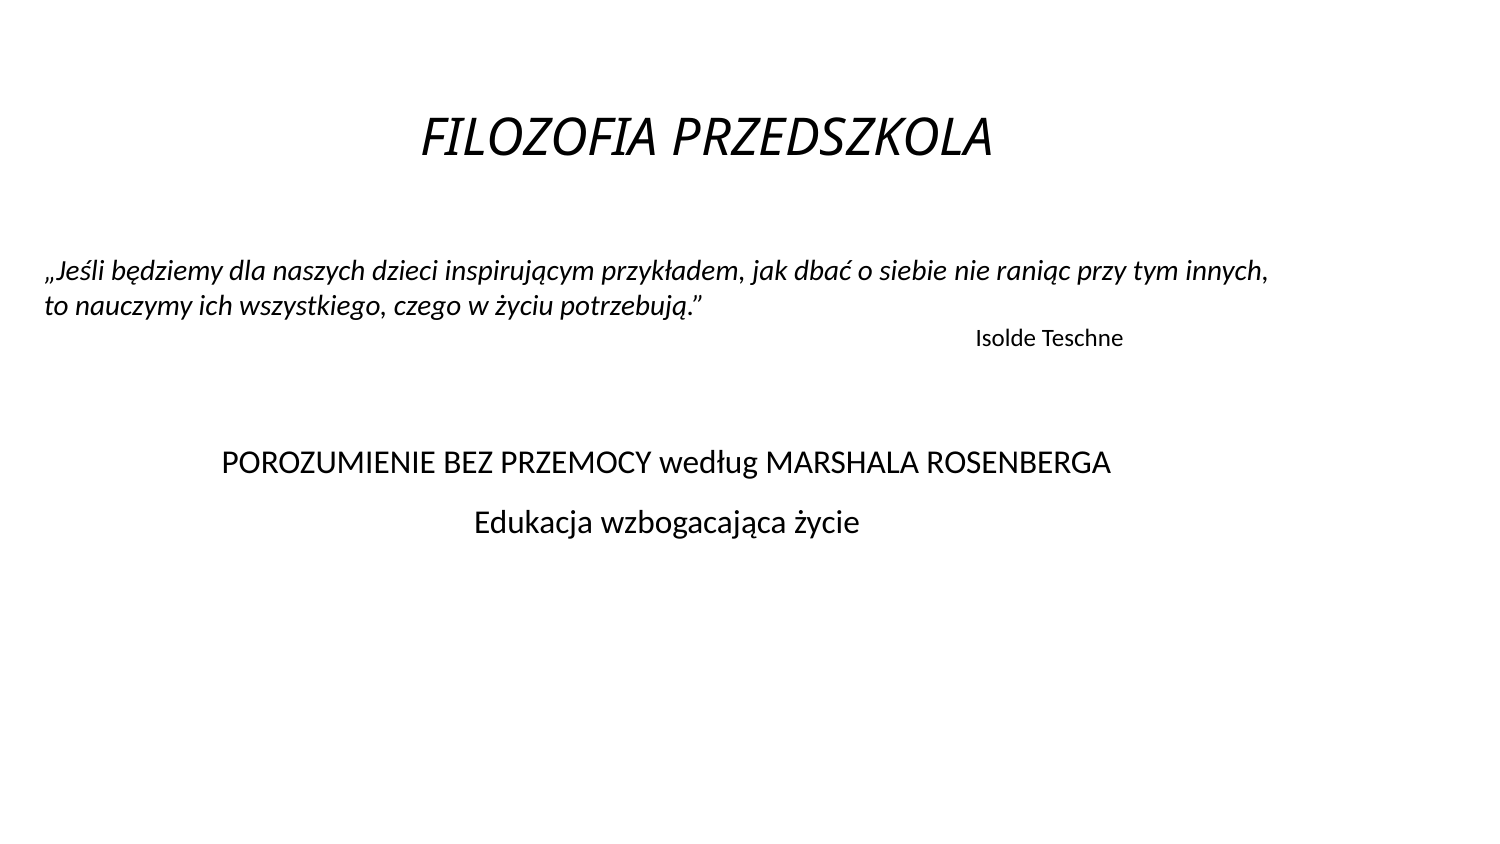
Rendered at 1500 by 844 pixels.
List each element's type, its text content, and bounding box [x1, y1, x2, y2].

text_box FILOZOFIA PRZEDSZKOLA [88, 95, 1326, 173]
text_box „Jeśli będziemy dla naszych dzieci inspirującym przykładem, jak dbać o siebie nie raniąc przy tym innych, to nauczymy ich wszystkiego, czego w życiu potrzebują.” Isolde Teschne POROZUMIENIE BEZ PRZEMOCY według MARSHALA ROSENBERGA Edukacja wzbogacająca życie [29, 173, 1306, 548]
